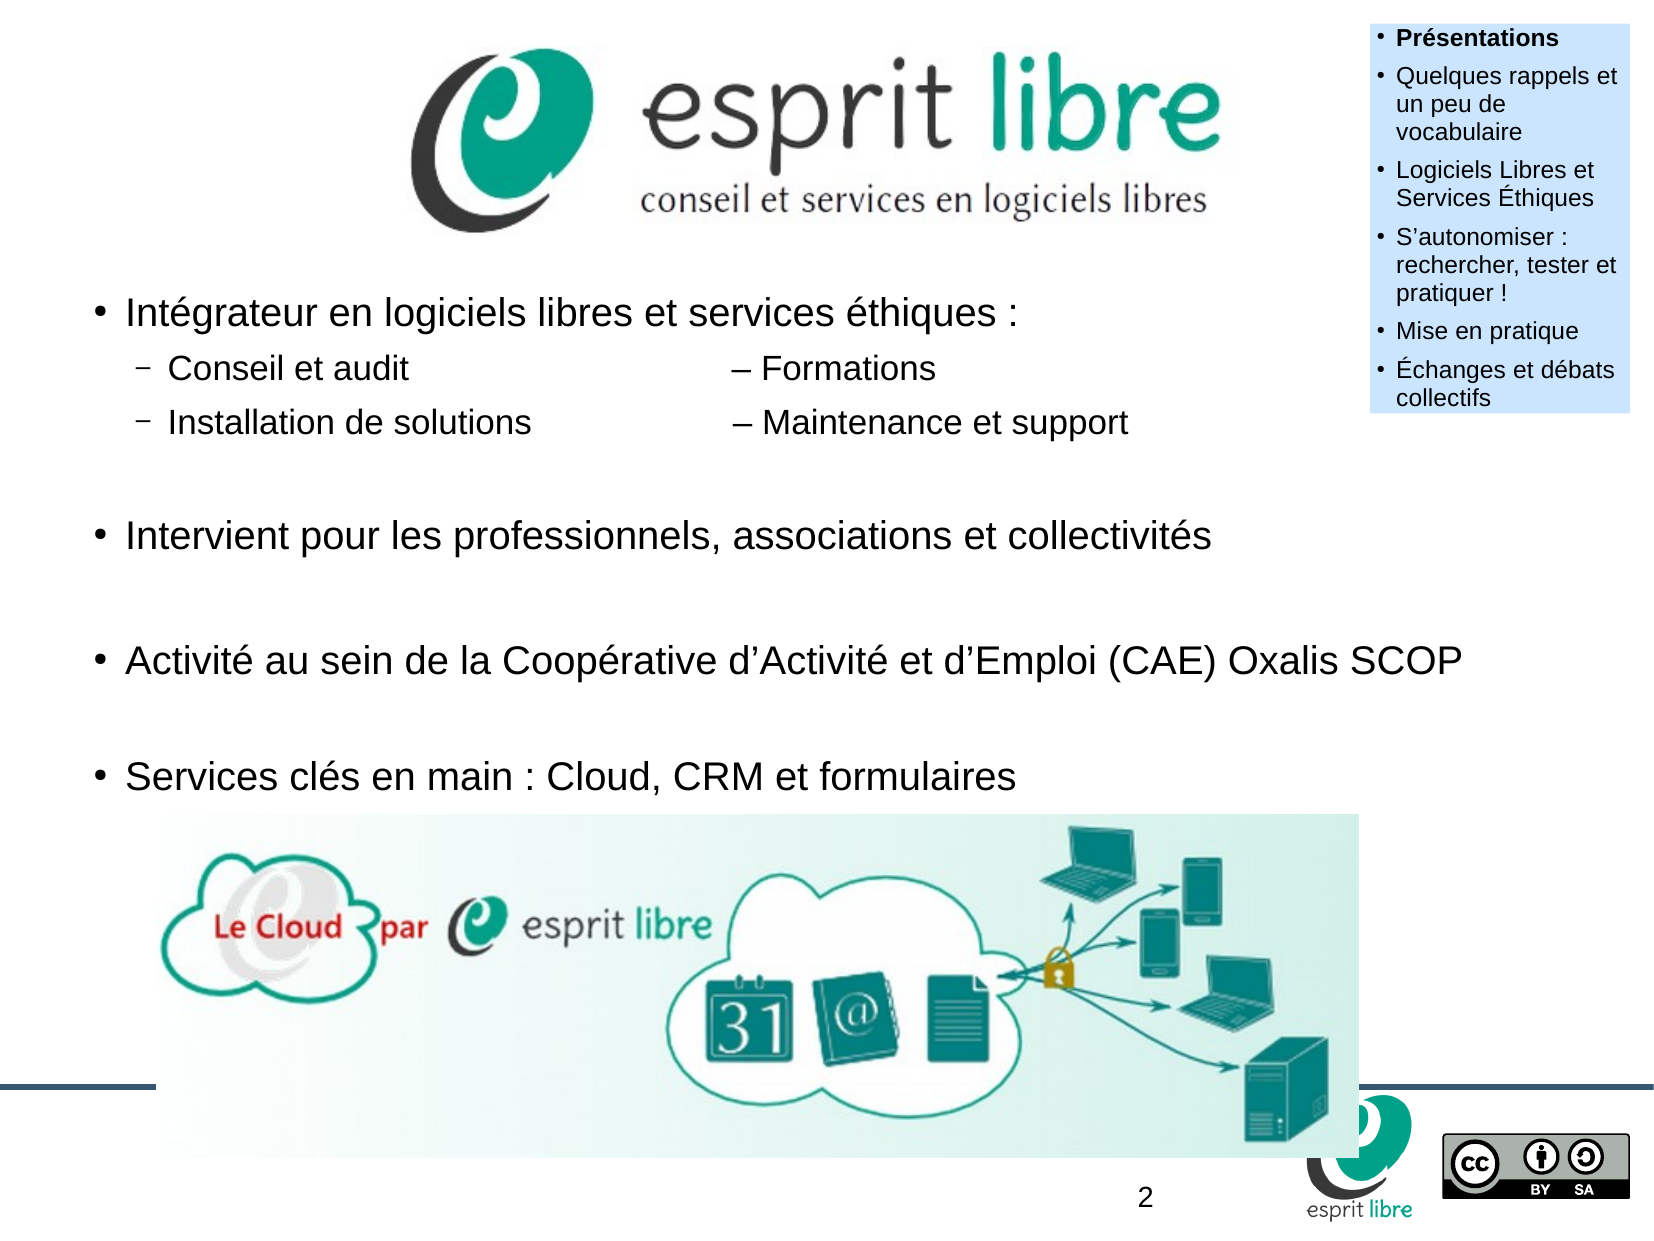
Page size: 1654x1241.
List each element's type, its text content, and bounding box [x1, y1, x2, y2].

picture [382, 46, 1244, 236]
picture [156, 814, 1424, 1223]
list Intégrateur en logiciels libres et services éthiques : Conseil et audit – Formations Installation de solutions – Maintenance et support Intervient pour les professionnels, associations et collectivités Activité au sein de la Coopérative d’Activité et d’Emploi (CAE) Oxalis SCOP Services clés en main : Cloud, CRM et formulaires [82, 290, 1571, 815]
list Présentations Quelques rappels et un peu de vocabulaire Logiciels Libres et Services Éthiques S’autonomiser : rechercher, tester et pratiquer ! Mise en pratique Échanges et débats collectifs [1370, 23, 1630, 414]
